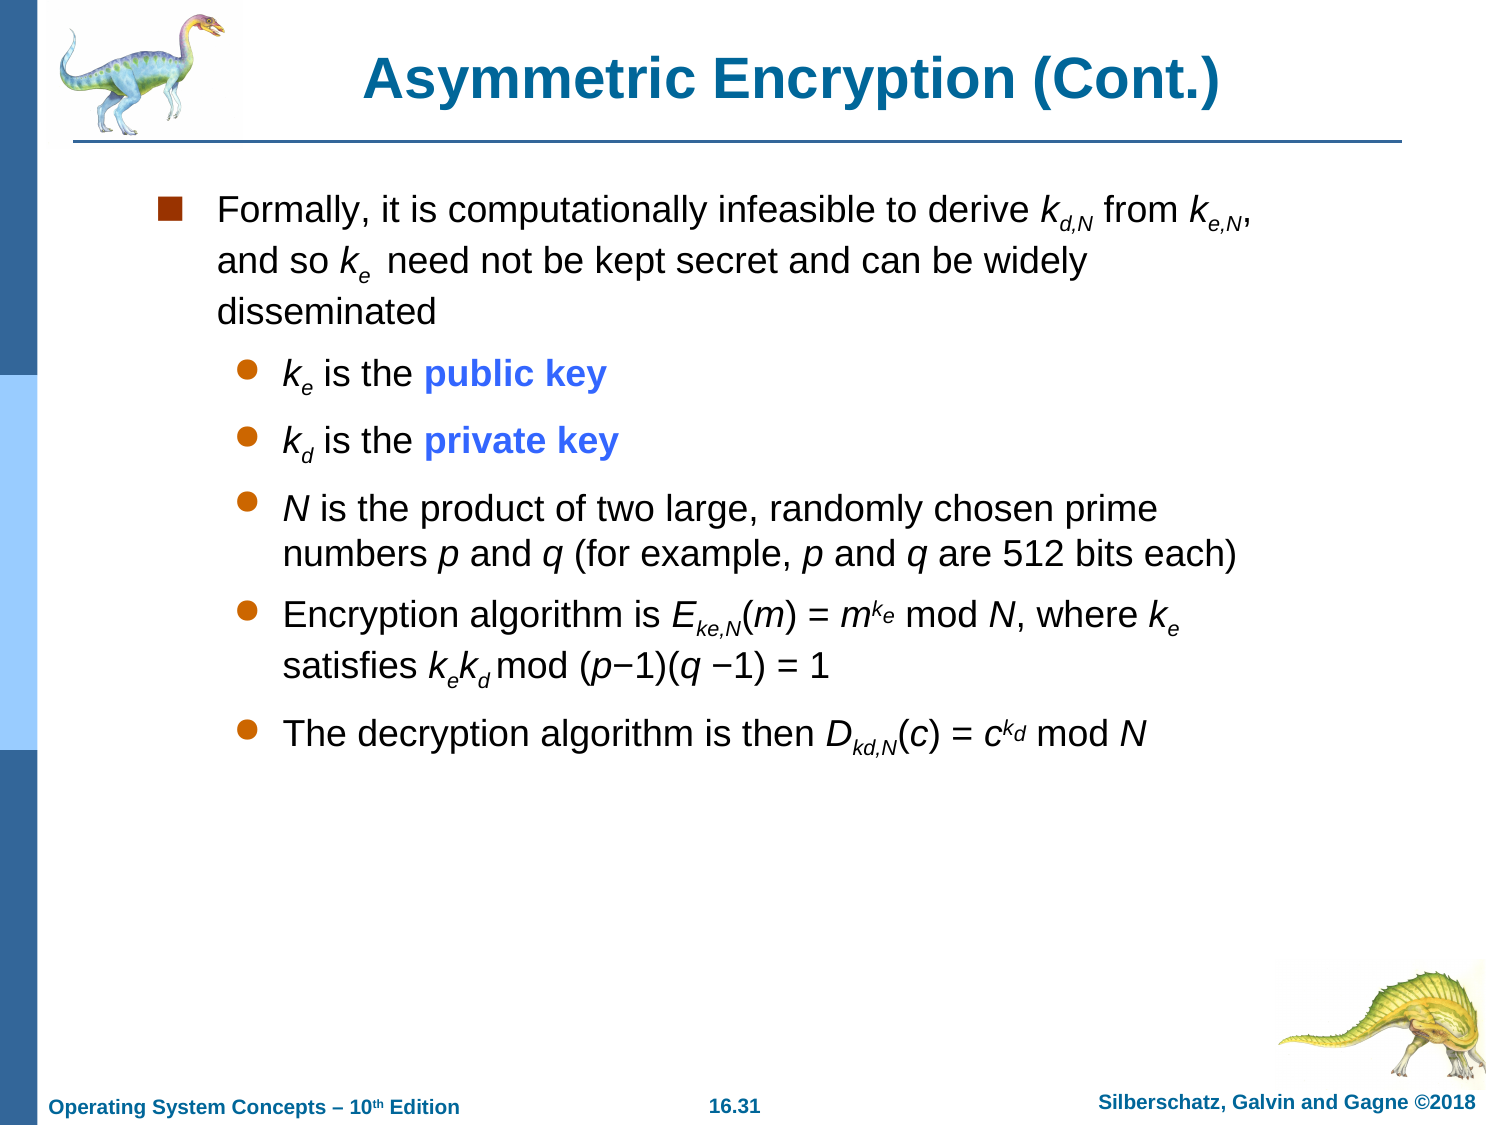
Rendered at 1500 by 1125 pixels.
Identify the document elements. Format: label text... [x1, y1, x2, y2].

picture [1275, 959, 1486, 1090]
picture [1415, 1094, 1423, 1099]
title Asymmetric Encryption (Cont.) [159, 23, 1425, 118]
picture [46, 0, 243, 149]
list Formally, it is computationally infeasible to derive kd,N from ke,N, and so ke need not be kept secret and can be widely disseminated ke is the public key kd is the private key N is the product of two large, randomly chosen prime numbers p and q (for example, p and q are 512 bits each) Encryption algorithm is Eke,N(m) = mke mod N, where ke satisfies kekd mod (p−1)(q −1) = 1 The decryption algorithm is then Dkd,N(c) = ckd mod N [145, 177, 1274, 921]
